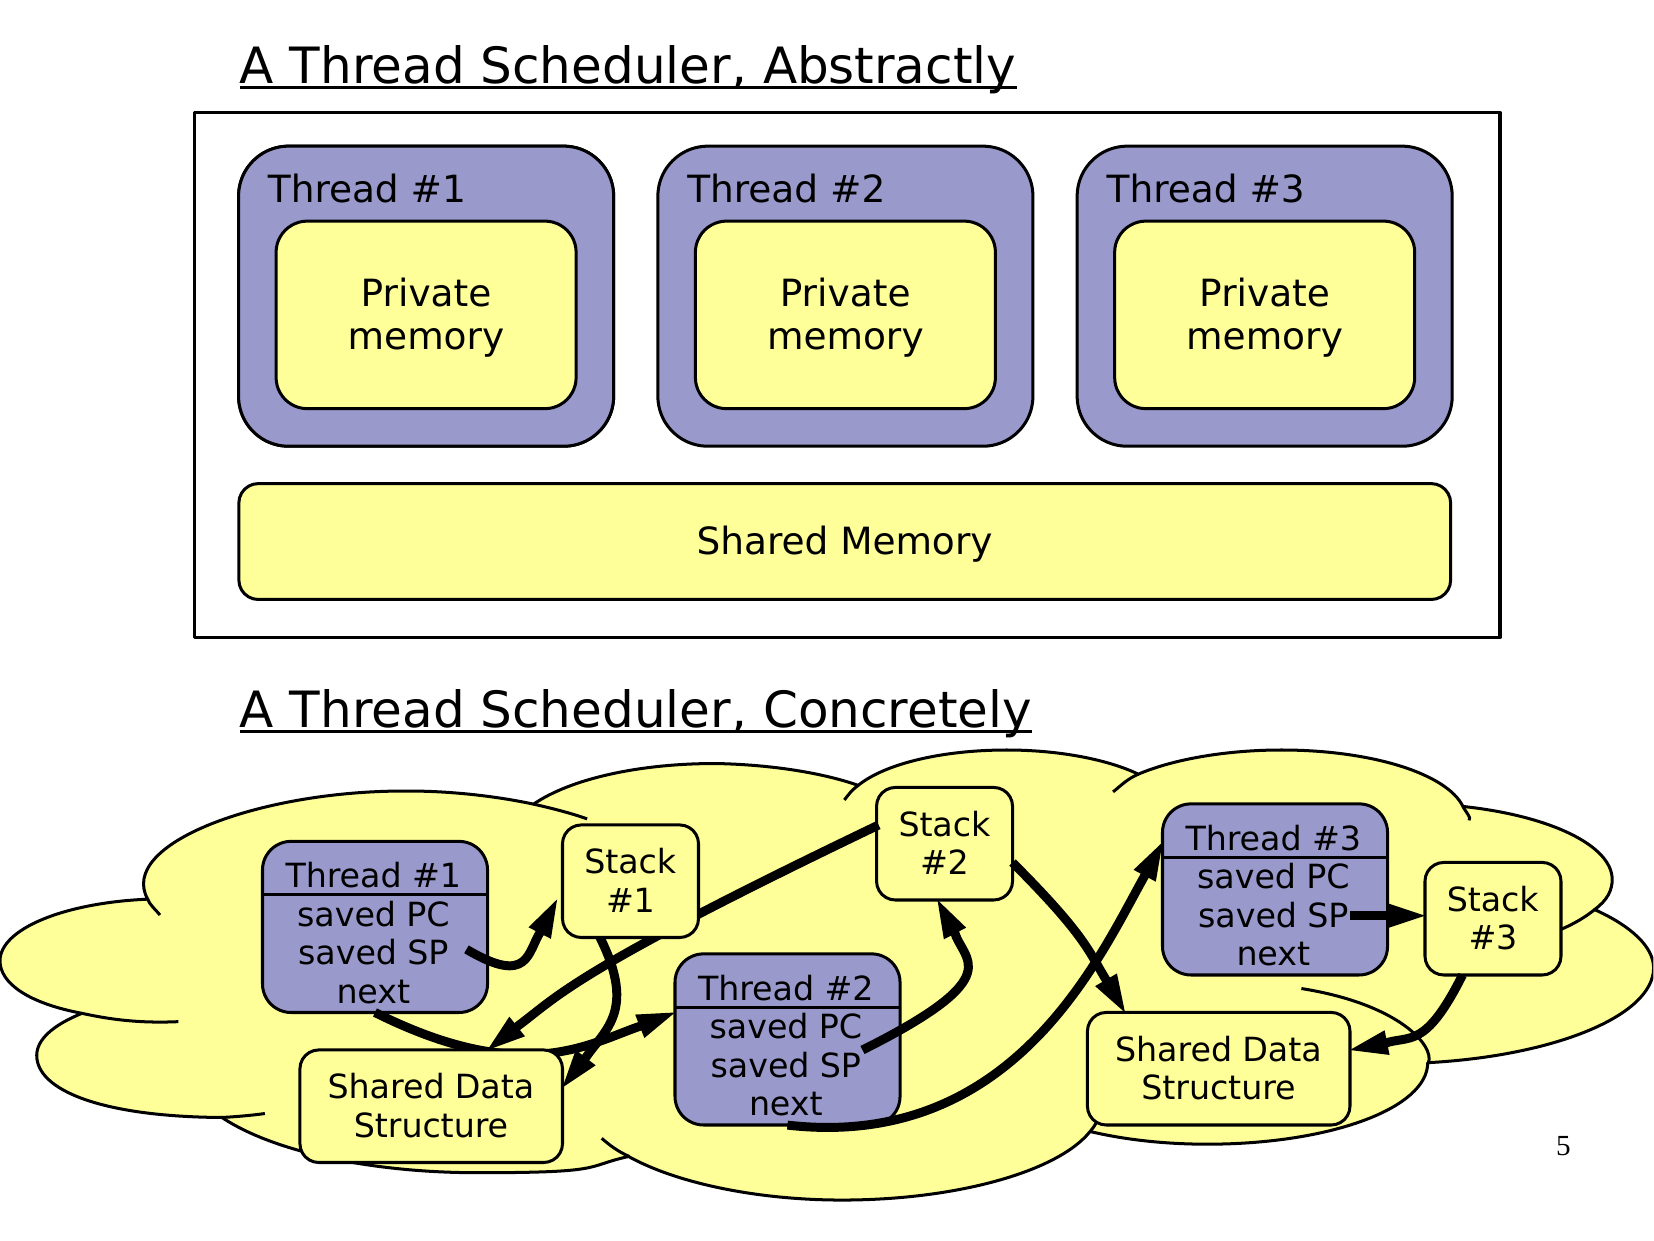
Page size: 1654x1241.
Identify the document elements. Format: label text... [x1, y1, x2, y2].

text_box Thread #3 saved PC saved SP next [1162, 857, 1388, 976]
text_box Thread #1 saved PC saved SP next [262, 841, 488, 893]
text_box Stack #3 [1425, 862, 1562, 976]
text_box [606, 938, 642, 954]
text_box Private memory [276, 221, 577, 409]
text_box Shared Data Structure [1087, 1012, 1351, 1126]
text_box A Thread Scheduler, Concretely [225, 673, 1463, 747]
text_box Thread #2 saved PC saved SP next [675, 953, 901, 1126]
text_box Shared Data Structure [299, 1049, 563, 1163]
text_box A Thread Scheduler, Abstractly [225, 29, 1463, 103]
text_box [612, 832, 963, 1031]
text_box [0, 750, 1654, 1201]
text_box Thread #1 [238, 146, 614, 447]
text_box Private memory [695, 221, 996, 409]
text_box Thread #1 saved PC saved SP next [262, 894, 488, 1013]
text_box Thread #3 saved PC saved SP next [1162, 803, 1388, 856]
text_box [559, 1054, 573, 1083]
text_box Stack #2 [876, 787, 1013, 901]
text_box [895, 871, 1089, 1115]
text_box Stack #1 [562, 824, 699, 938]
text_box [1102, 852, 1456, 1048]
text_box Shared Memory [238, 483, 1451, 600]
text_box Private memory [1114, 221, 1415, 409]
text_box Thread #3 [1077, 146, 1453, 447]
text_box Thread #2 [657, 146, 1033, 447]
text_box [496, 970, 612, 1049]
